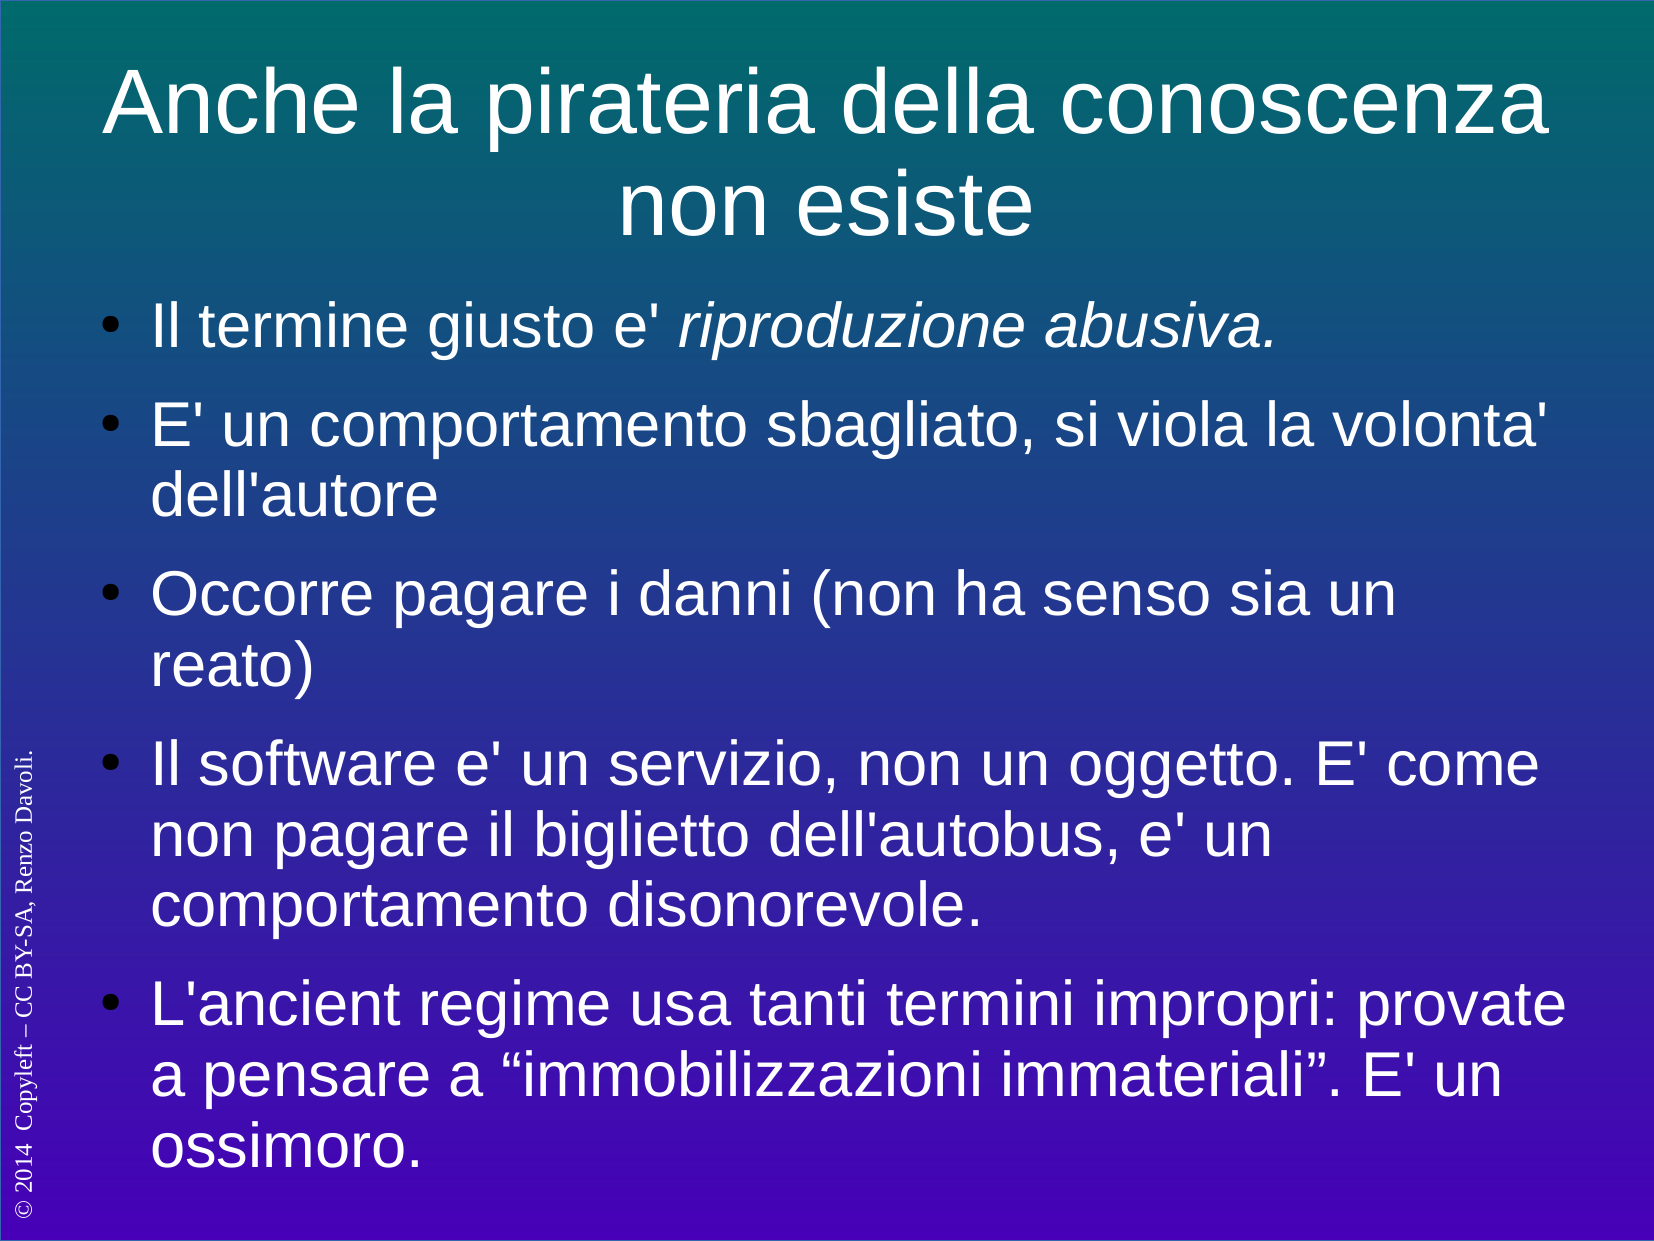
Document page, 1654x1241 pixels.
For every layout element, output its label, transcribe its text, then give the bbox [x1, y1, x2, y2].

list Il termine giusto e' riproduzione abusiva. E' un comportamento sbagliato, si viola la volonta' dell'autore Occorre pagare i danni (non ha senso sia un reato) Il software e' un servizio, non un oggetto. E' come non pagare il biglietto dell'autobus, e' un comportamento disonorevole. L'ancient regime usa tanti termini impropri: provate a pensare a “immobilizzazioni immateriali”. E' un ossimoro. [82, 290, 1576, 1186]
title Anche la pirateria della conoscenza non esiste [82, 49, 1571, 257]
